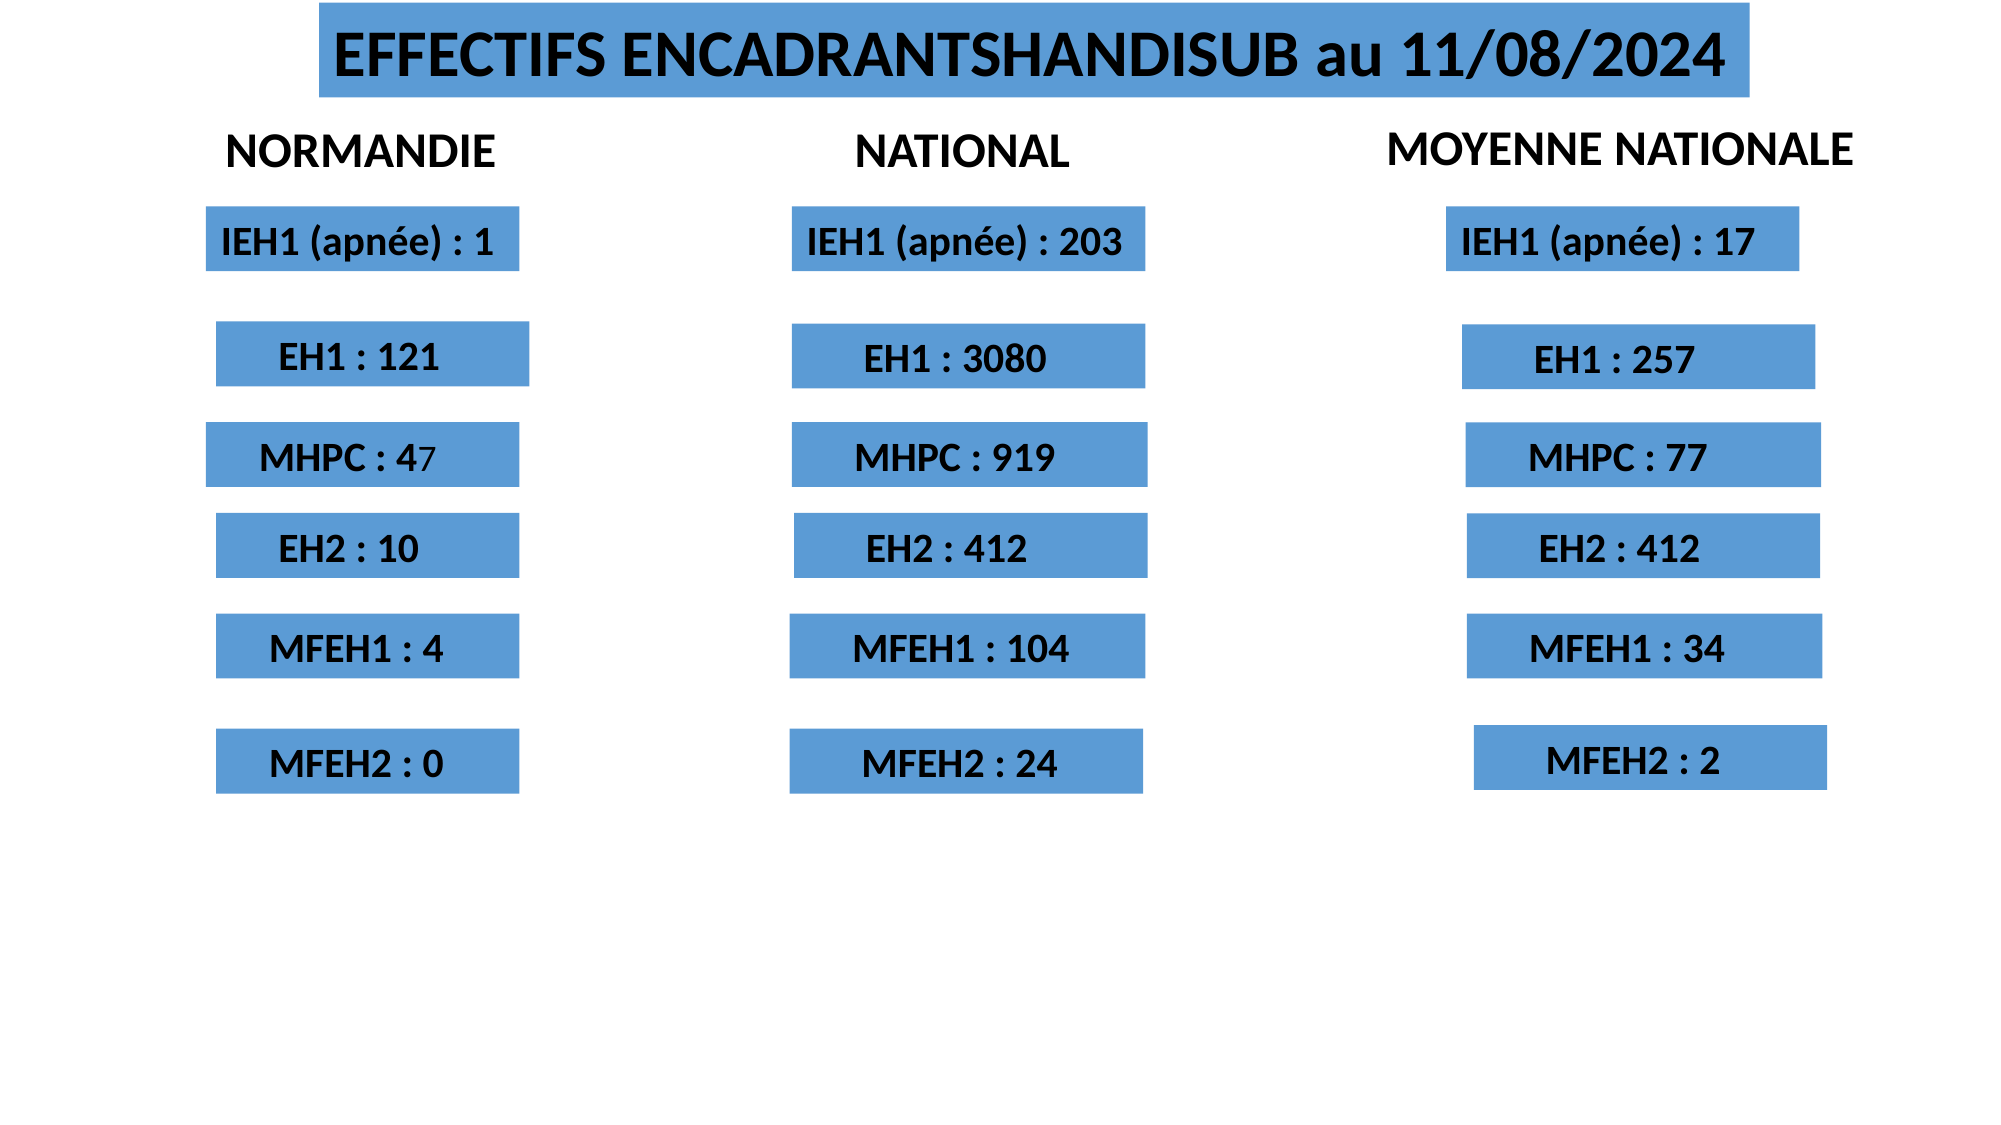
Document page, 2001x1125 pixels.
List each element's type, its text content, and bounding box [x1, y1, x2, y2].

text_box MFEH2 : 0 [216, 728, 520, 794]
text_box MFEH2 : 2 [1473, 725, 1828, 790]
text_box MHPC : 919 [791, 422, 1148, 487]
text_box EH1 : 3080 [791, 323, 1146, 389]
text_box EH1 : 121 [216, 321, 530, 387]
text_box EH2 : 10 [216, 512, 520, 578]
text_box MFEH1 : 34 [1466, 613, 1823, 679]
text_box IEH1 (apnée) : 203 [791, 206, 1146, 272]
text_box EH1 : 257 [1462, 324, 1816, 390]
text_box MHPC : 77 [1465, 422, 1822, 488]
text_box EH2 : 412 [794, 512, 1148, 578]
text_box MFEH1 : 104 [789, 613, 1146, 679]
text_box IEH1 (apnée) : 17 [1446, 206, 1800, 272]
text_box EFFECTIFS ENCADRANTSHANDISUB au 11/08/2024 [319, 2, 1750, 98]
text_box MHPC : 47 [205, 422, 520, 487]
text_box MOYENNE NATIONALE [1371, 108, 1900, 183]
text_box EH2 : 412 [1466, 513, 1821, 579]
text_box NORMANDIE [210, 109, 520, 185]
text_box MFEH1 : 4 [216, 613, 520, 679]
text_box NATIONAL [839, 109, 1098, 185]
text_box MFEH2 : 24 [789, 728, 1144, 794]
text_box IEH1 (apnée) : 1 [205, 206, 520, 272]
